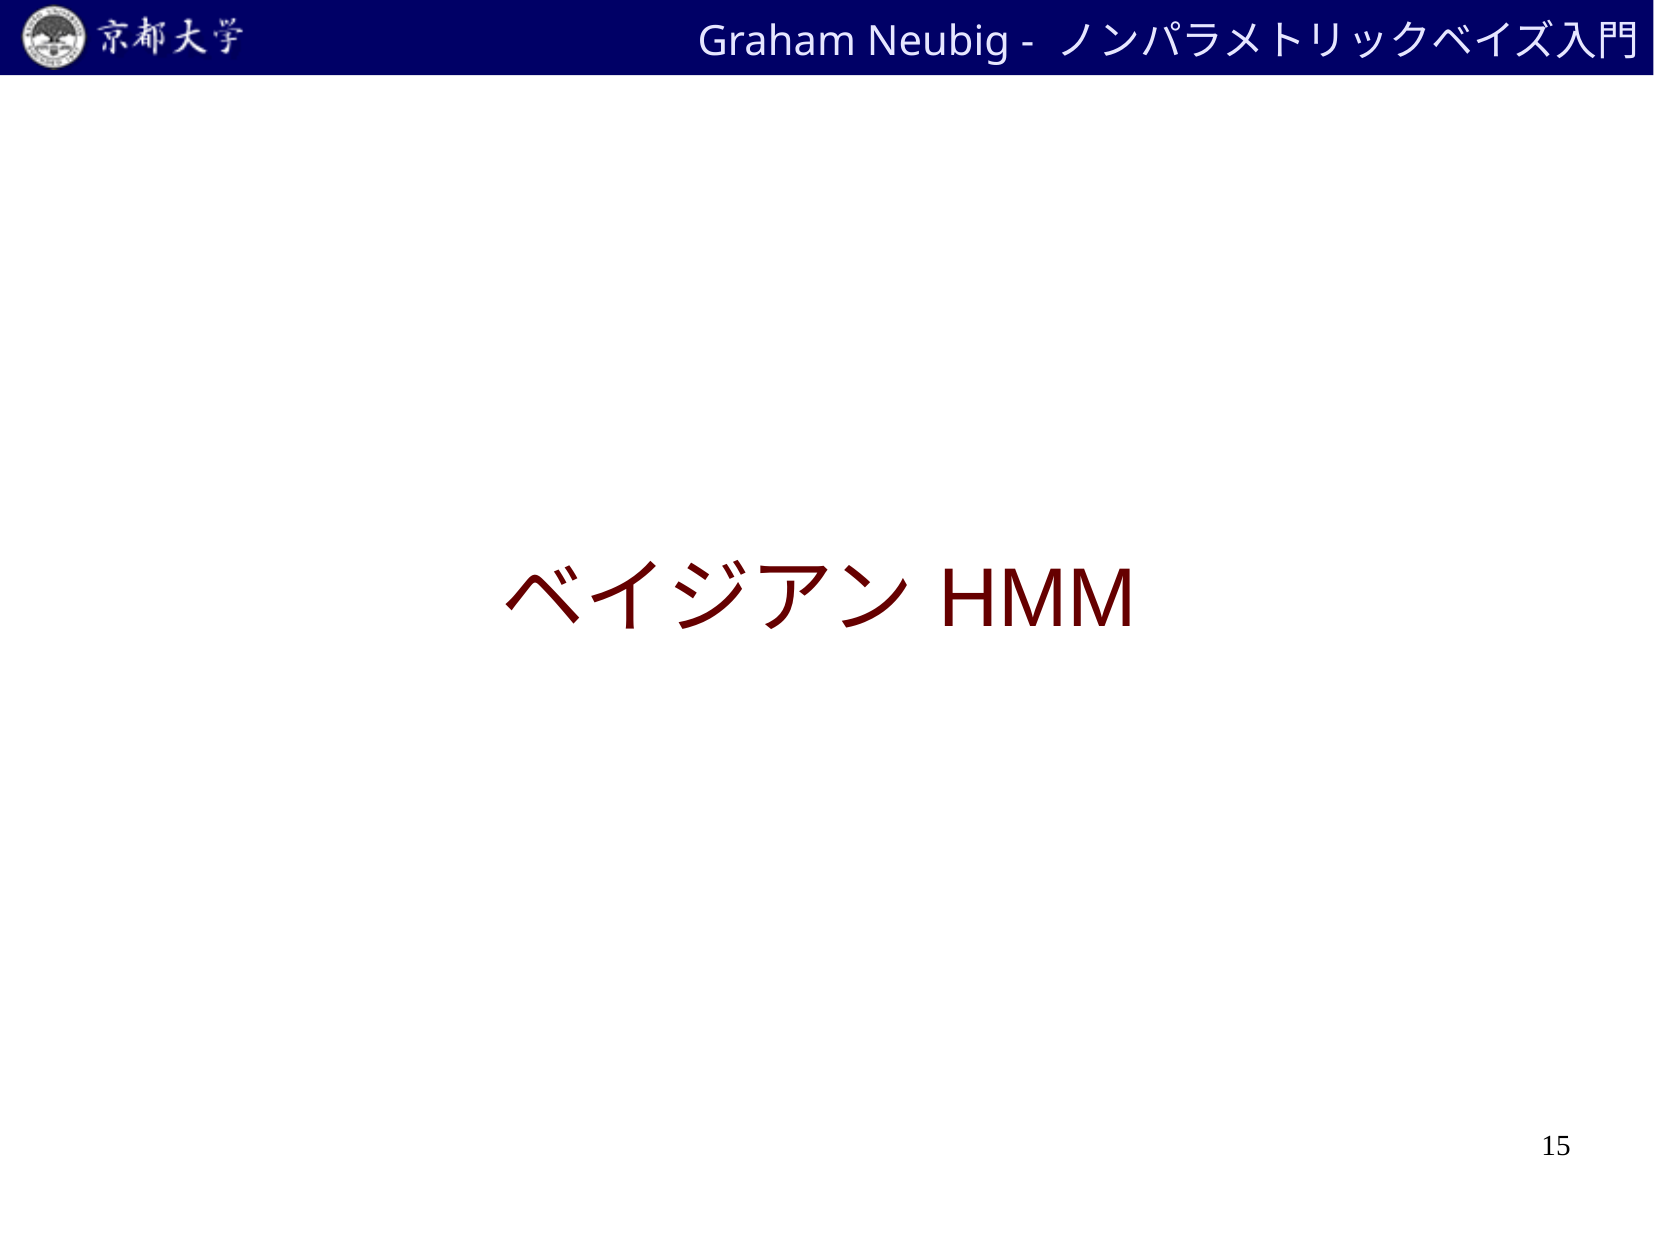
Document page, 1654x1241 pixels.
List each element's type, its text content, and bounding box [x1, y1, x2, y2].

picture [0, 0, 247, 70]
title ベイジアンHMM [75, 501, 1564, 679]
